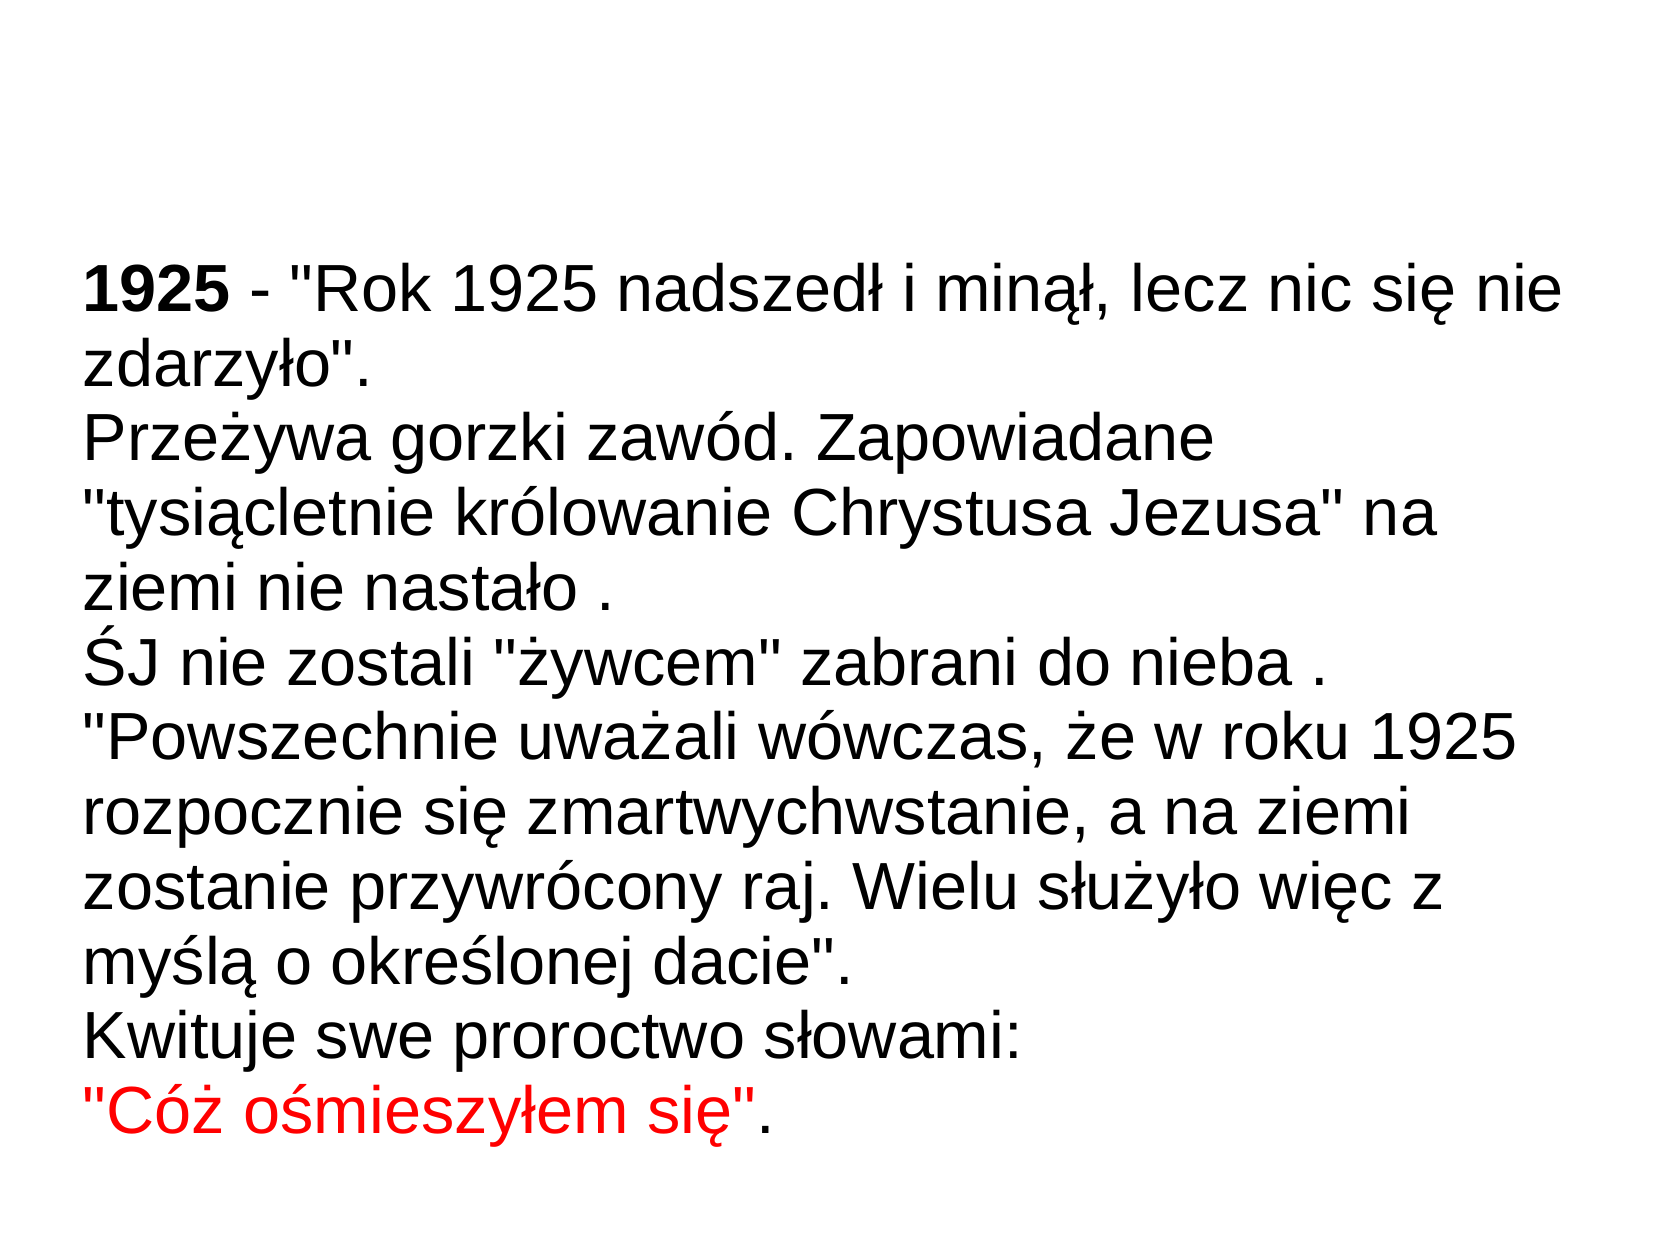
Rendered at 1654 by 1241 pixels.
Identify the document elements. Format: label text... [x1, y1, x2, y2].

subtitle 1925 - "Rok 1925 nadszedł i minął, lecz nic się nie zdarzyło". Przeżywa gorzki zawód. Zapowiadane "tysiącletnie królowanie Chrystusa Jezusa" na ziemi nie nastało . ŚJ nie zostali "żywcem" zabrani do nieba . "Powszechnie uważali wówczas, że w roku 1925 rozpocznie się zmartwychwstanie, a na ziemi zostanie przywrócony raj. Wielu służyło więc z myślą o określonej dacie". Kwituje swe proroctwo słowami: "Cóż ośmieszyłem się". [82, 250, 1571, 1149]
